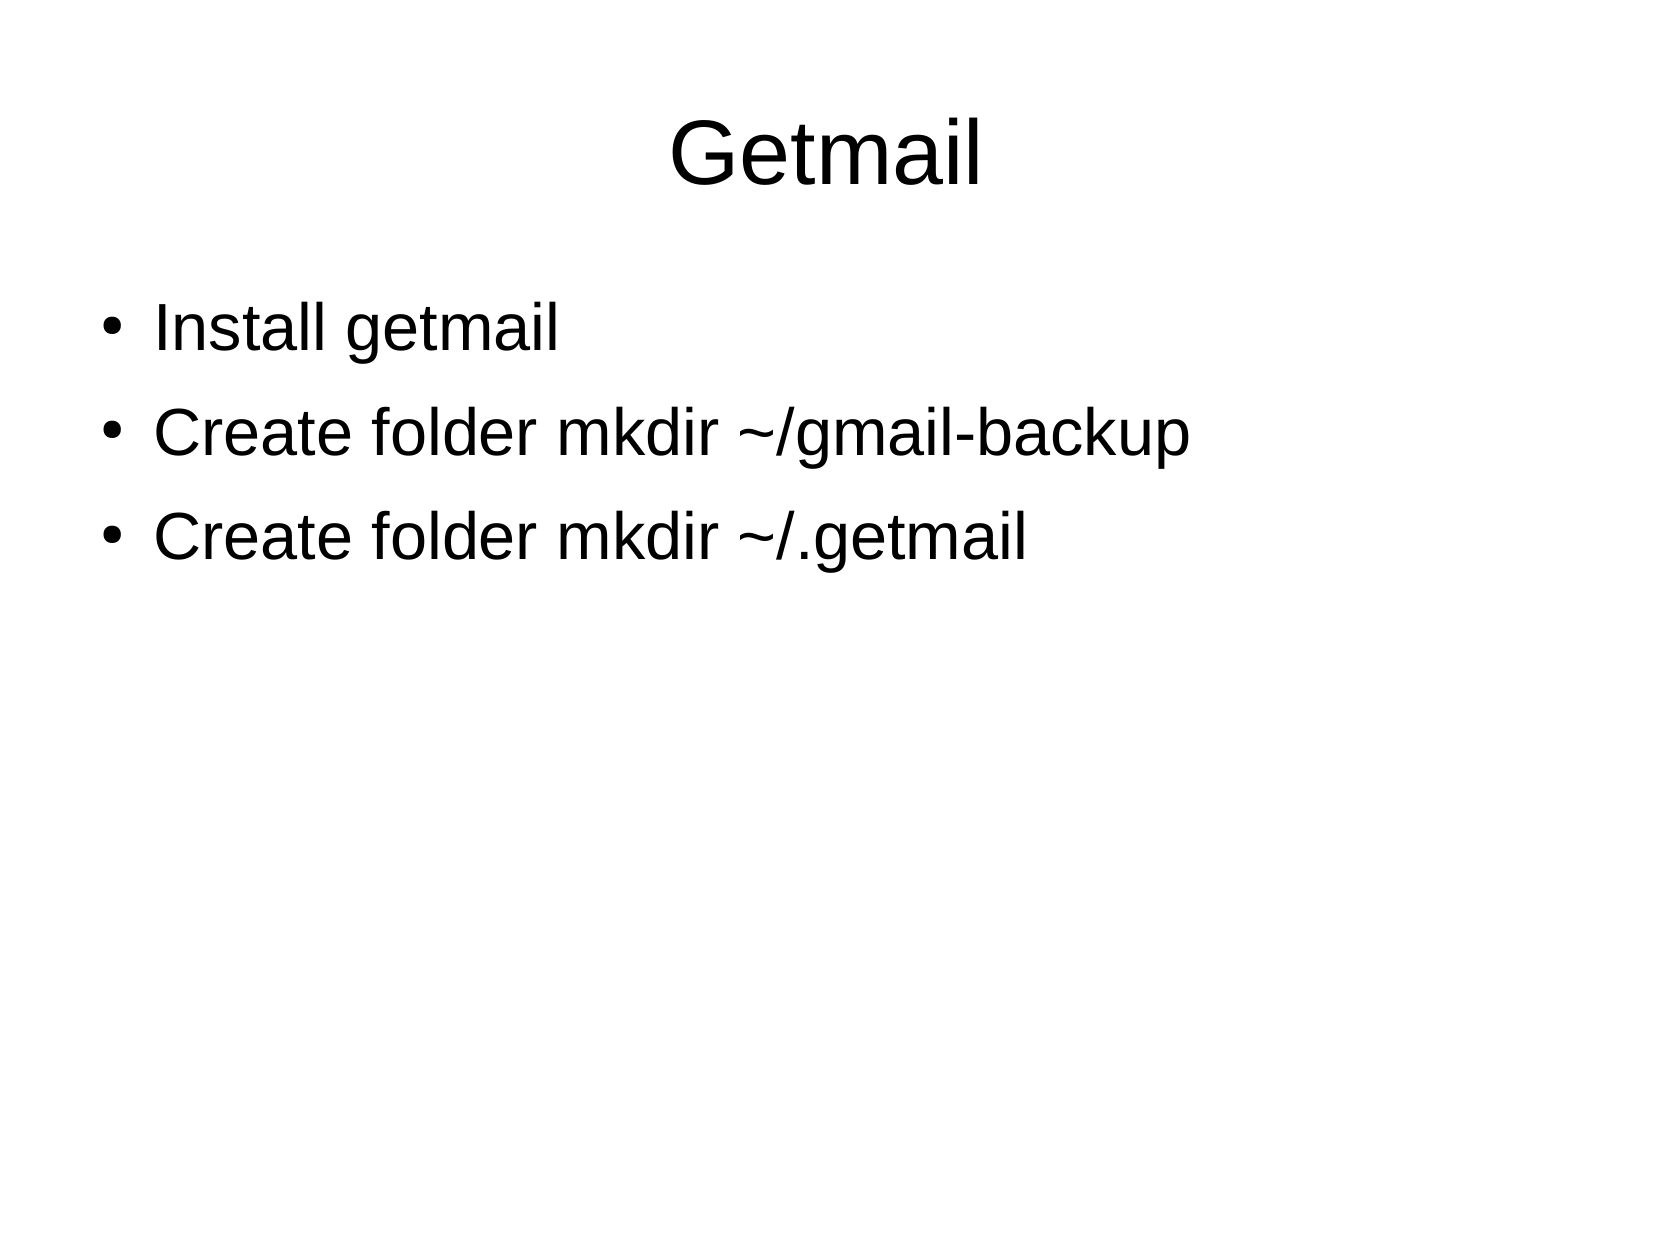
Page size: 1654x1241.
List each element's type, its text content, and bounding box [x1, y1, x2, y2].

list Install getmail Create folder mkdir ~/gmail-backup Create folder mkdir ~/.getmail [82, 290, 1571, 1109]
title Getmail [82, 49, 1571, 257]
